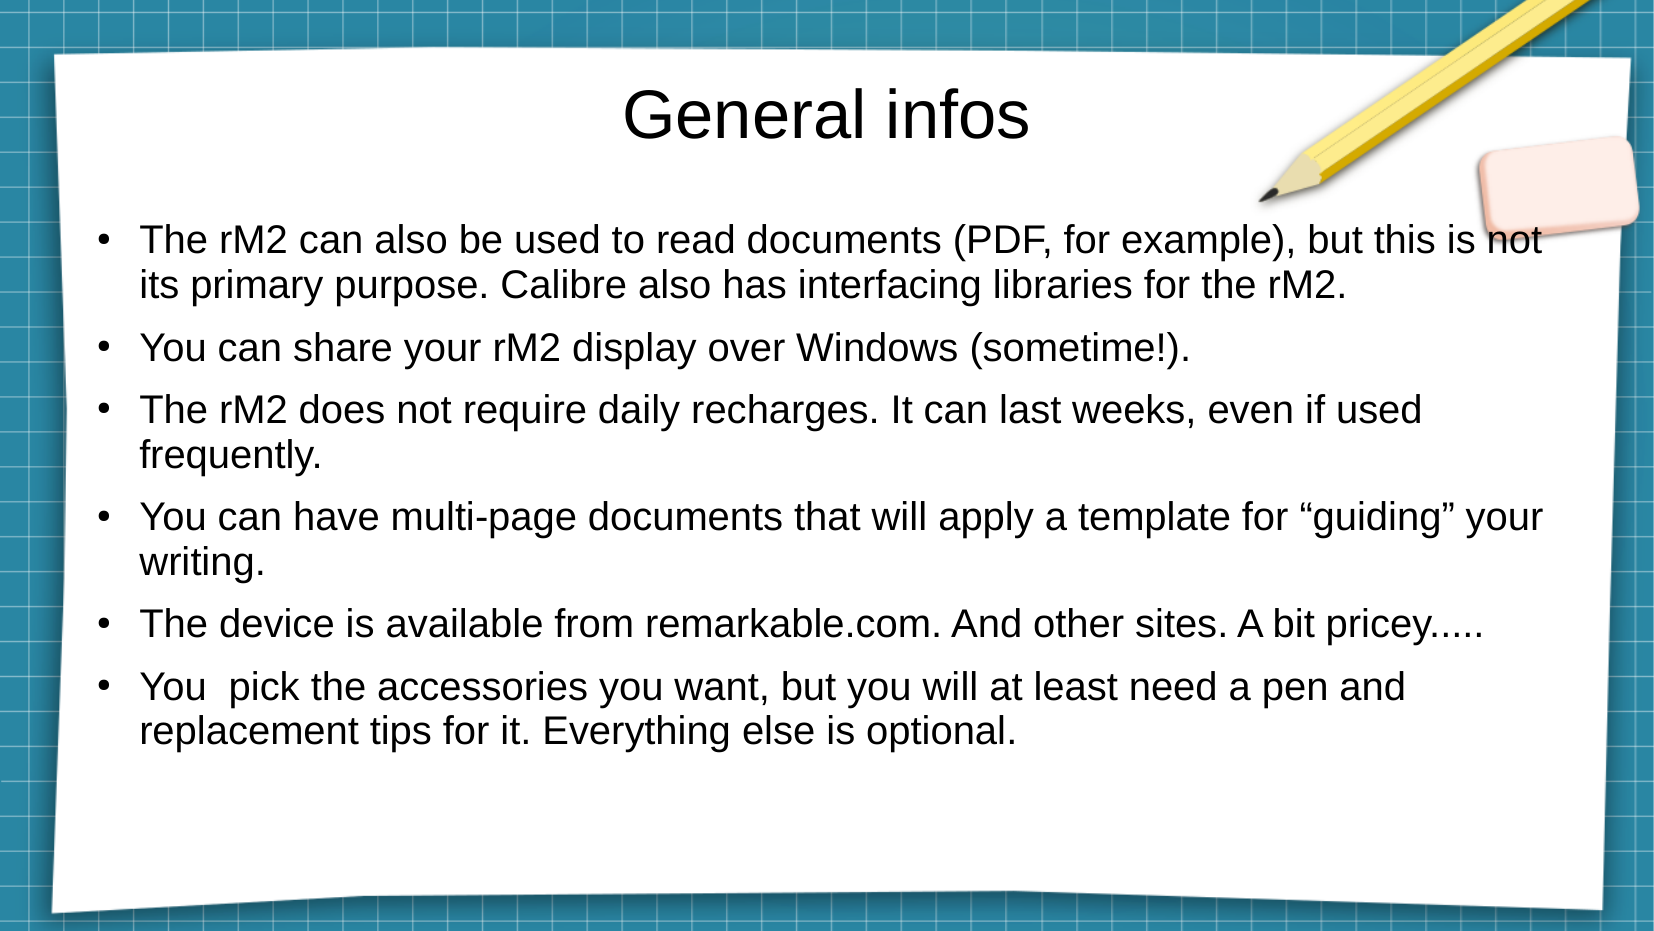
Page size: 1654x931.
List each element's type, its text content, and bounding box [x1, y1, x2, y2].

picture [0, 0, 1654, 931]
list The rM2 can also be used to read documents (PDF, for example), but this is not its primary purpose. Calibre also has interfacing libraries for the rM2. You can share your rM2 display over Windows (sometime!). The rM2 does not require daily recharges. It can last weeks, even if used frequently. You can have multi-page documents that will apply a template for “guiding” your writing. The device is available from remarkable.com. And other sites. A bit pricey..... You pick the accessories you want, but you will at least need a pen and replacement tips for it. Everything else is optional. [82, 217, 1571, 758]
title General infos [82, 37, 1571, 193]
